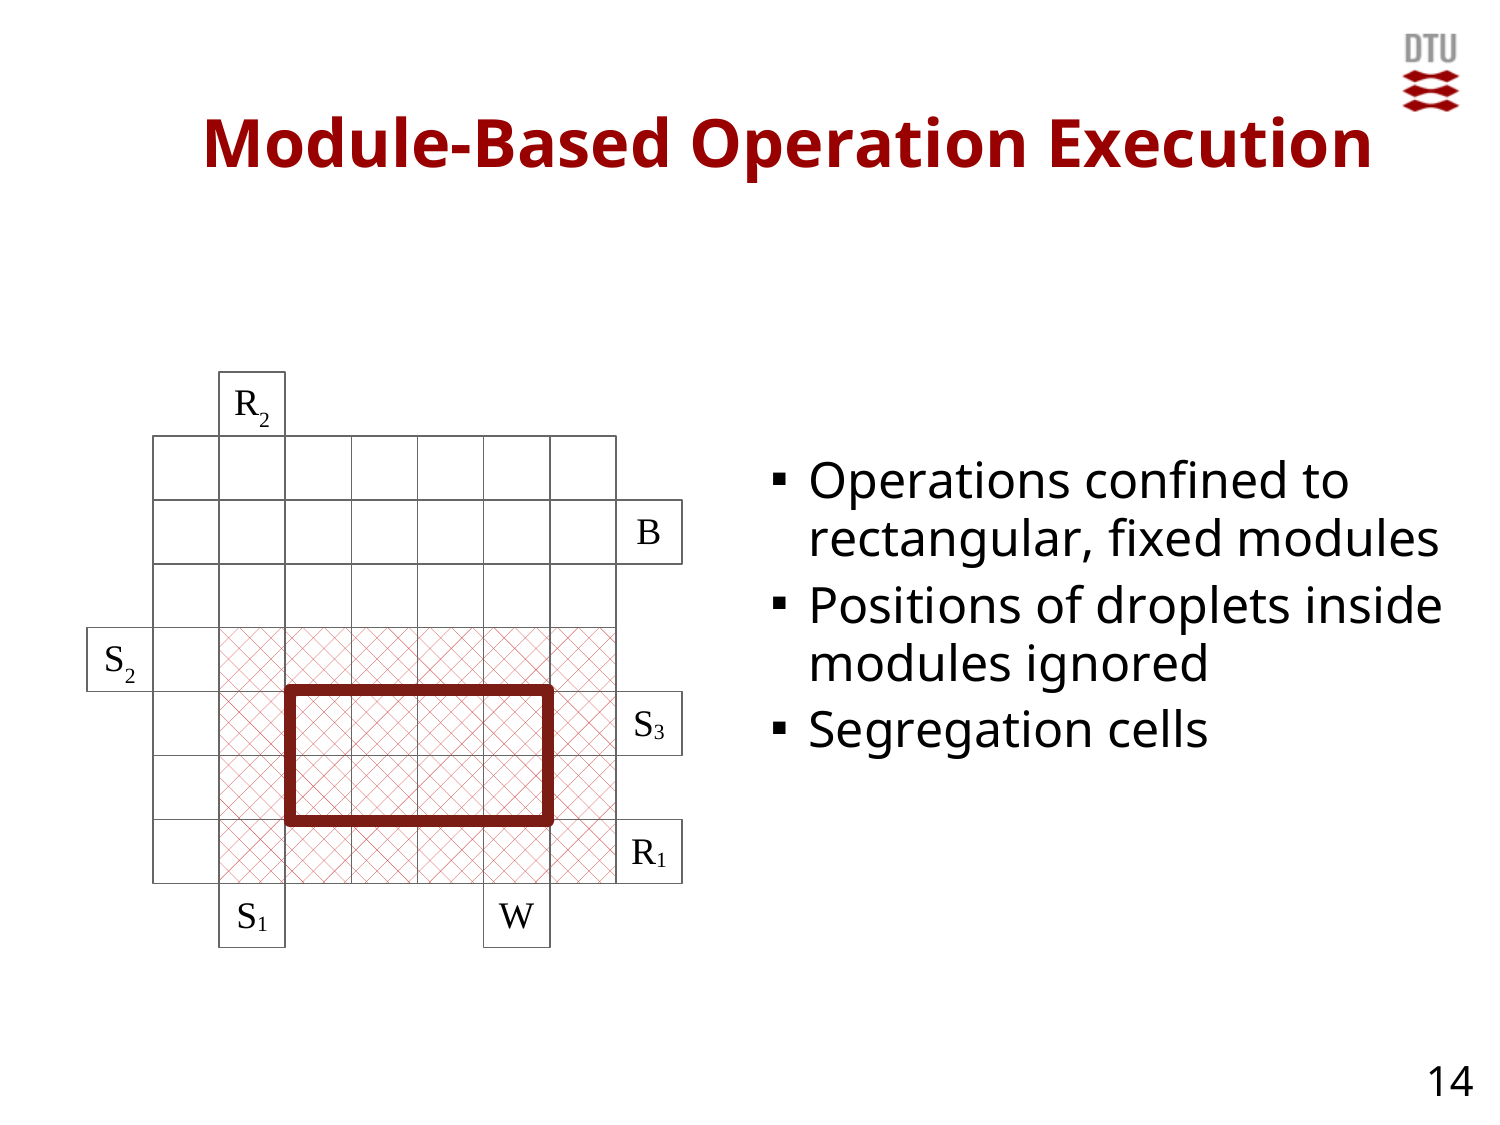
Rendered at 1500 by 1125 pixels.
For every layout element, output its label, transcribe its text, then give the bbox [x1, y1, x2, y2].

list [484, 565, 549, 627]
text_box S1 [219, 883, 286, 948]
list [418, 628, 483, 684]
list [286, 437, 351, 499]
list [554, 756, 615, 819]
list [484, 501, 549, 563]
list [154, 565, 218, 627]
list [154, 820, 218, 883]
list [296, 696, 351, 755]
list [551, 565, 615, 627]
text_box S2 [86, 627, 154, 692]
picture [1381, 3, 1496, 130]
list [551, 501, 615, 563]
list [286, 565, 351, 627]
list [154, 756, 218, 819]
list [484, 628, 549, 684]
list [418, 565, 483, 627]
list [352, 756, 417, 815]
list [296, 756, 351, 815]
list [554, 692, 615, 755]
list [484, 437, 549, 499]
list [220, 565, 284, 627]
list [418, 437, 483, 499]
list [418, 696, 483, 755]
list [551, 437, 615, 499]
list [352, 565, 417, 627]
list [484, 827, 549, 883]
list [220, 820, 284, 883]
list [286, 827, 351, 883]
list [484, 696, 542, 755]
list [352, 696, 417, 755]
text_box R2 [219, 371, 286, 436]
list [154, 437, 218, 499]
list [418, 827, 483, 883]
list [220, 692, 284, 755]
list [551, 820, 615, 883]
list [220, 756, 284, 819]
text_box R1 [615, 819, 683, 884]
list [286, 628, 351, 684]
text_box S3 [615, 691, 683, 756]
list [220, 628, 284, 691]
text_box W [483, 883, 550, 948]
text_box B [615, 499, 683, 564]
list [352, 437, 417, 499]
title Module-Based Operation Execution [99, 57, 1375, 230]
list [352, 628, 417, 684]
list [418, 756, 483, 815]
list [220, 501, 284, 563]
list [352, 501, 417, 563]
list Operations confined to rectangular, fixed modules Positions of droplets inside modules ignored Segregation cells [737, 451, 1454, 876]
list [220, 437, 284, 499]
list [551, 628, 615, 691]
list [154, 628, 218, 691]
list [286, 501, 351, 563]
list [484, 756, 542, 815]
list [418, 501, 483, 563]
list [112, 215, 1388, 950]
list [154, 692, 218, 755]
list [154, 501, 218, 563]
list [352, 827, 417, 883]
